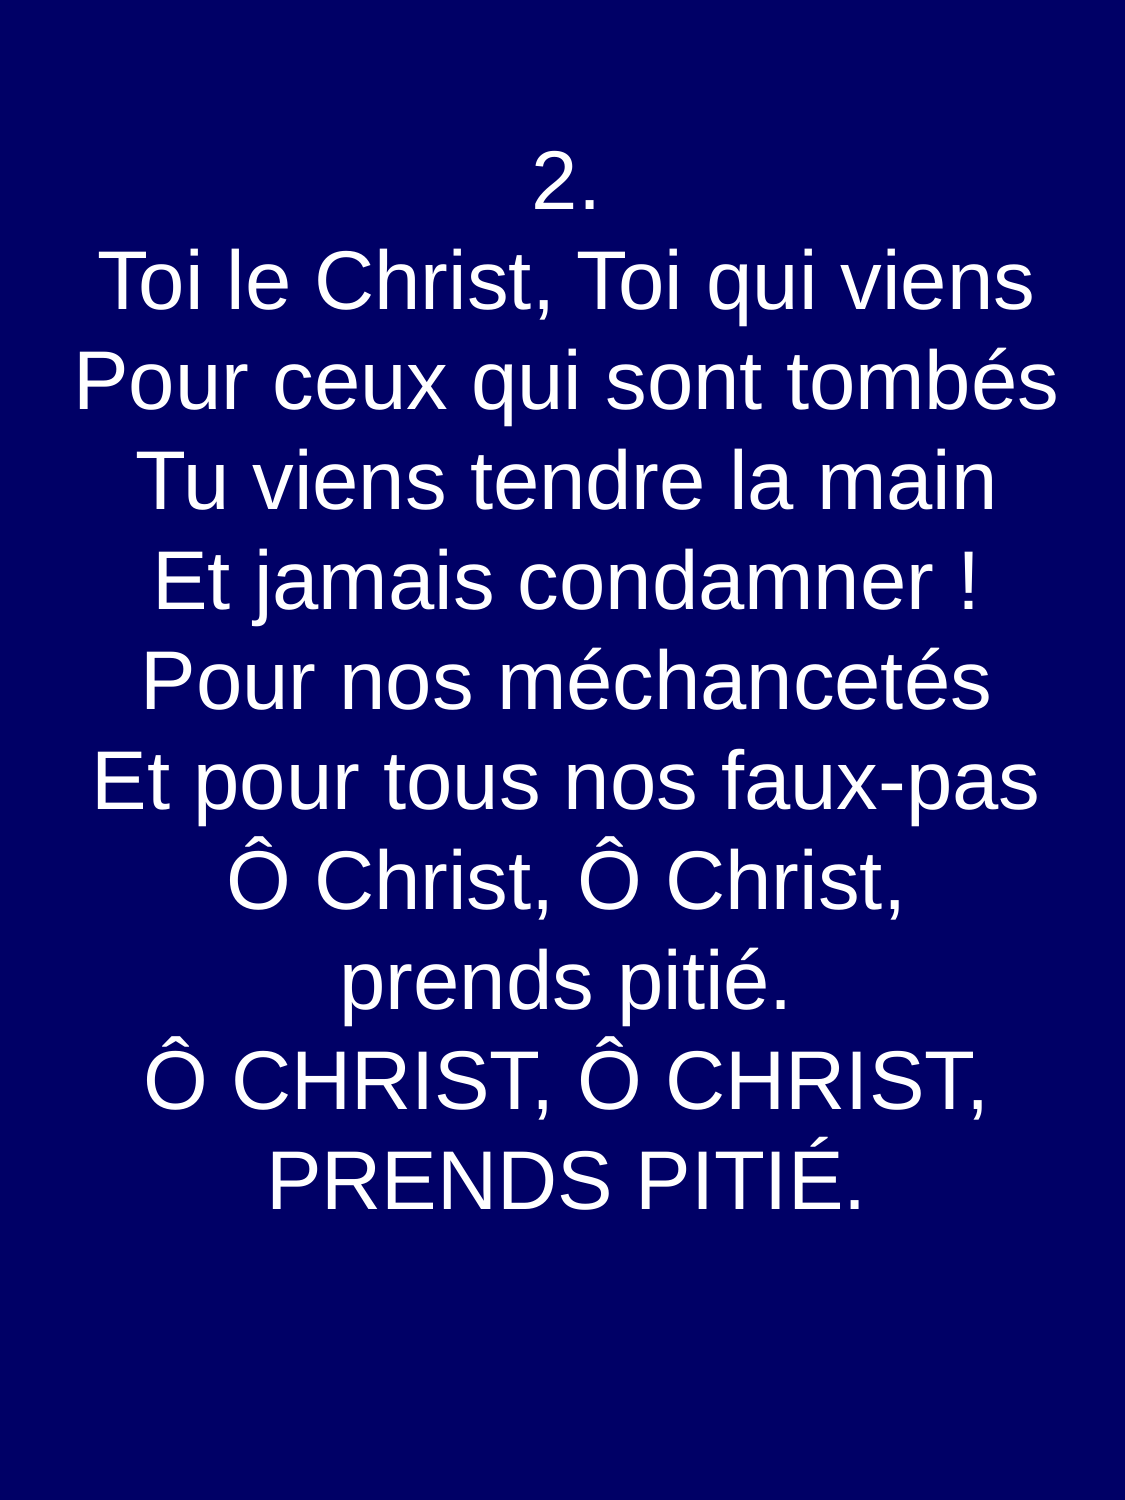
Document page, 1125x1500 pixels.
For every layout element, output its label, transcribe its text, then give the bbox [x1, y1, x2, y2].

text_box 2. Toi le Christ, Toi qui viens Pour ceux qui sont tombés Tu viens tendre la main Et jamais condamner ! Pour nos méchancetés Et pour tous nos faux-pas Ô Christ, Ô Christ, prends pitié. Ô CHRIST, Ô CHRIST, PRENDS PITIÉ. [46, 47, 1087, 1406]
